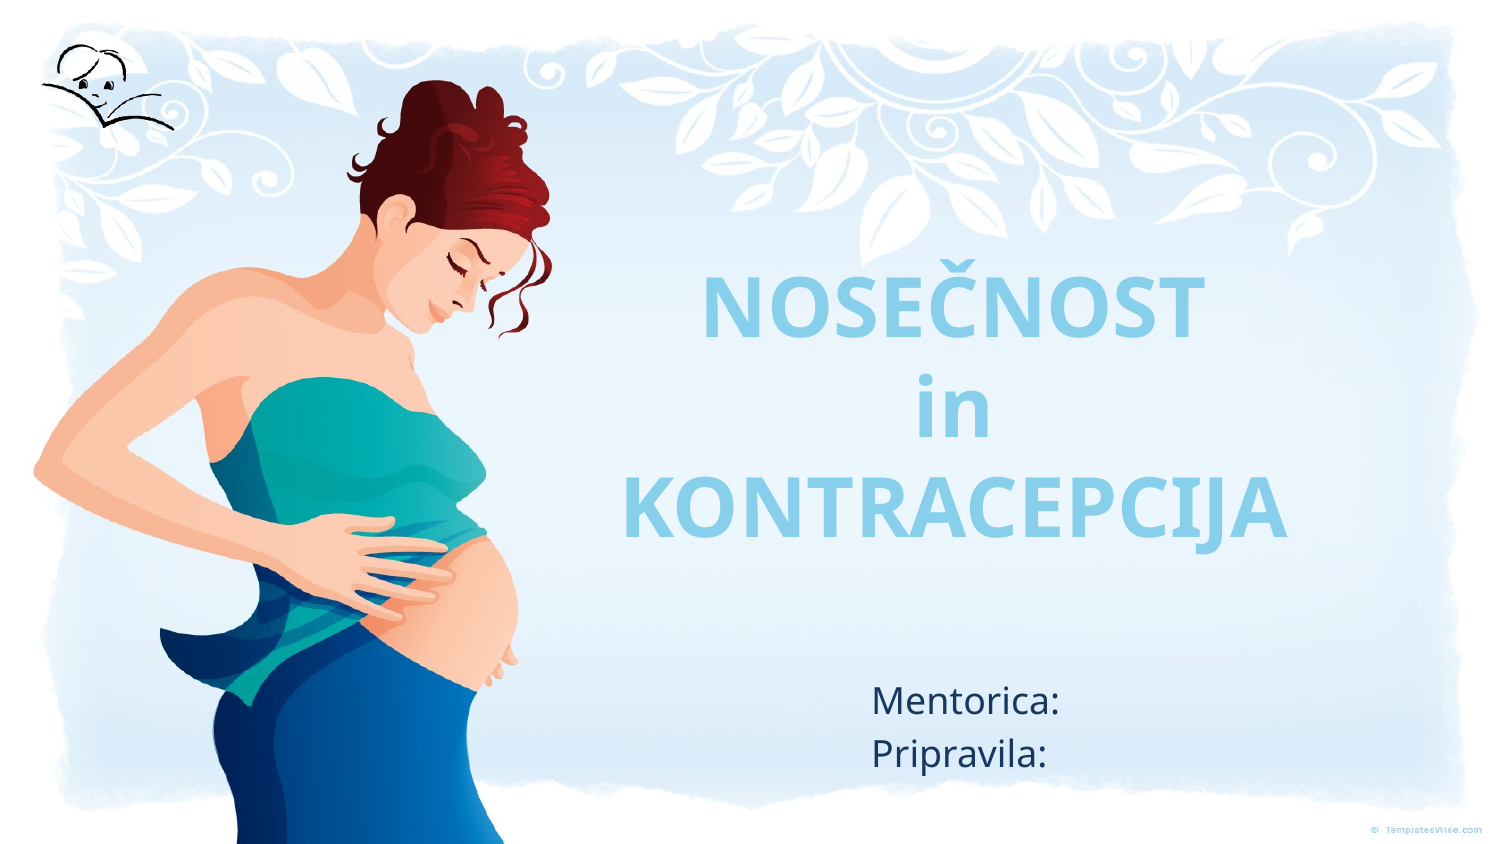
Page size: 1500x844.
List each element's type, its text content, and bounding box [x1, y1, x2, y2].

subtitle Mentorica: Pripravila: [856, 670, 1471, 800]
title NOSEČNOST in KONTRACEPCIJA [407, 244, 1500, 564]
picture [0, 0, 1500, 844]
